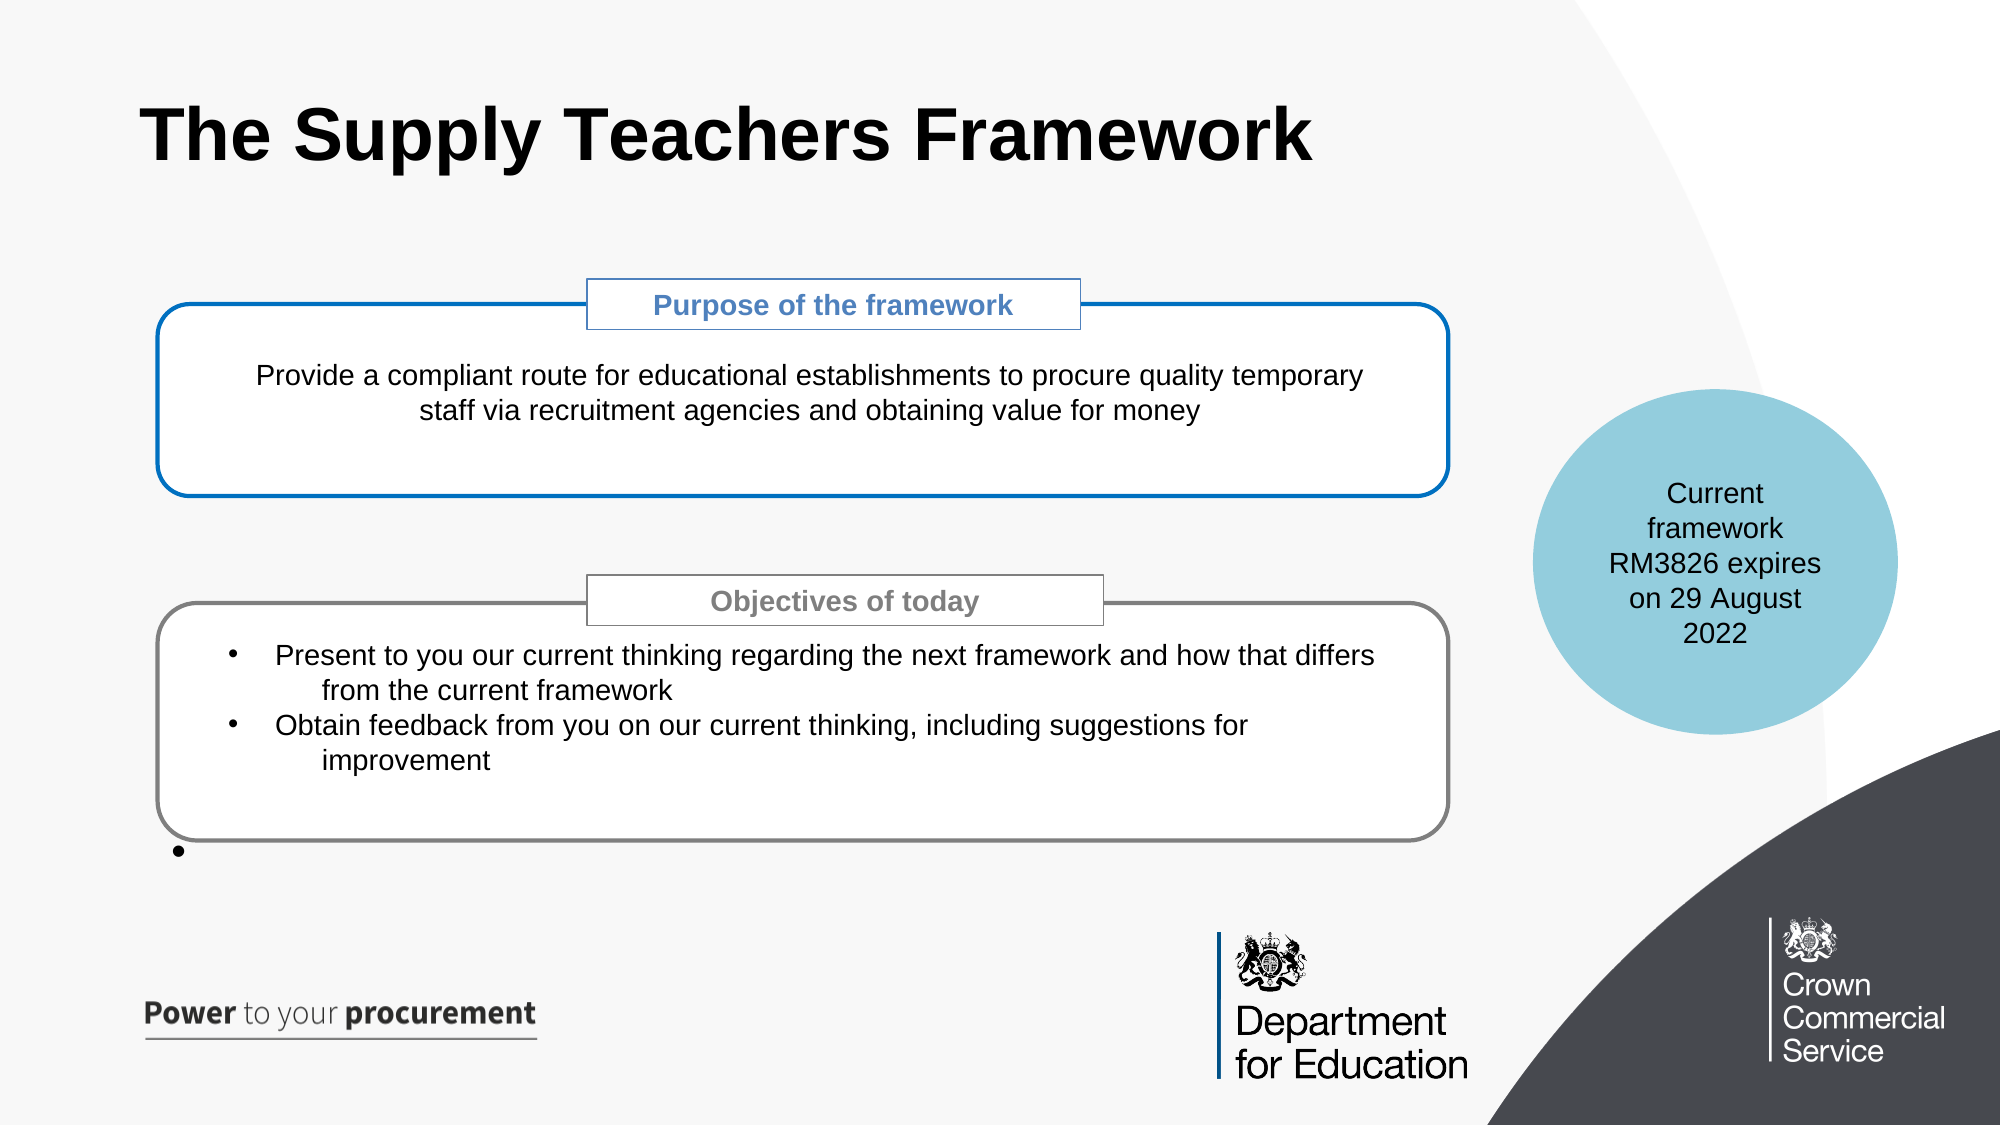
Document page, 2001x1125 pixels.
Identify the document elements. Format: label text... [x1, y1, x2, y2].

text_box The Supply Teachers Framework [124, 77, 1748, 184]
text_box Present to you our current thinking regarding the next framework and how that differs from the current framework Obtain feedback from you on our current thinking, including suggestions for improvement [213, 628, 1409, 786]
text_box Objectives of today [586, 575, 1104, 626]
text_box Provide a compliant route for educational establishments to procure quality temporary staff via recruitment agencies and obtaining value for money [213, 348, 1409, 435]
text_box Purpose of the framework [586, 278, 1081, 330]
picture [1217, 711, 2000, 1125]
text_box [156, 304, 1449, 990]
text_box Current framework RM3826 expires on 29 August 2022 [1532, 389, 1898, 735]
